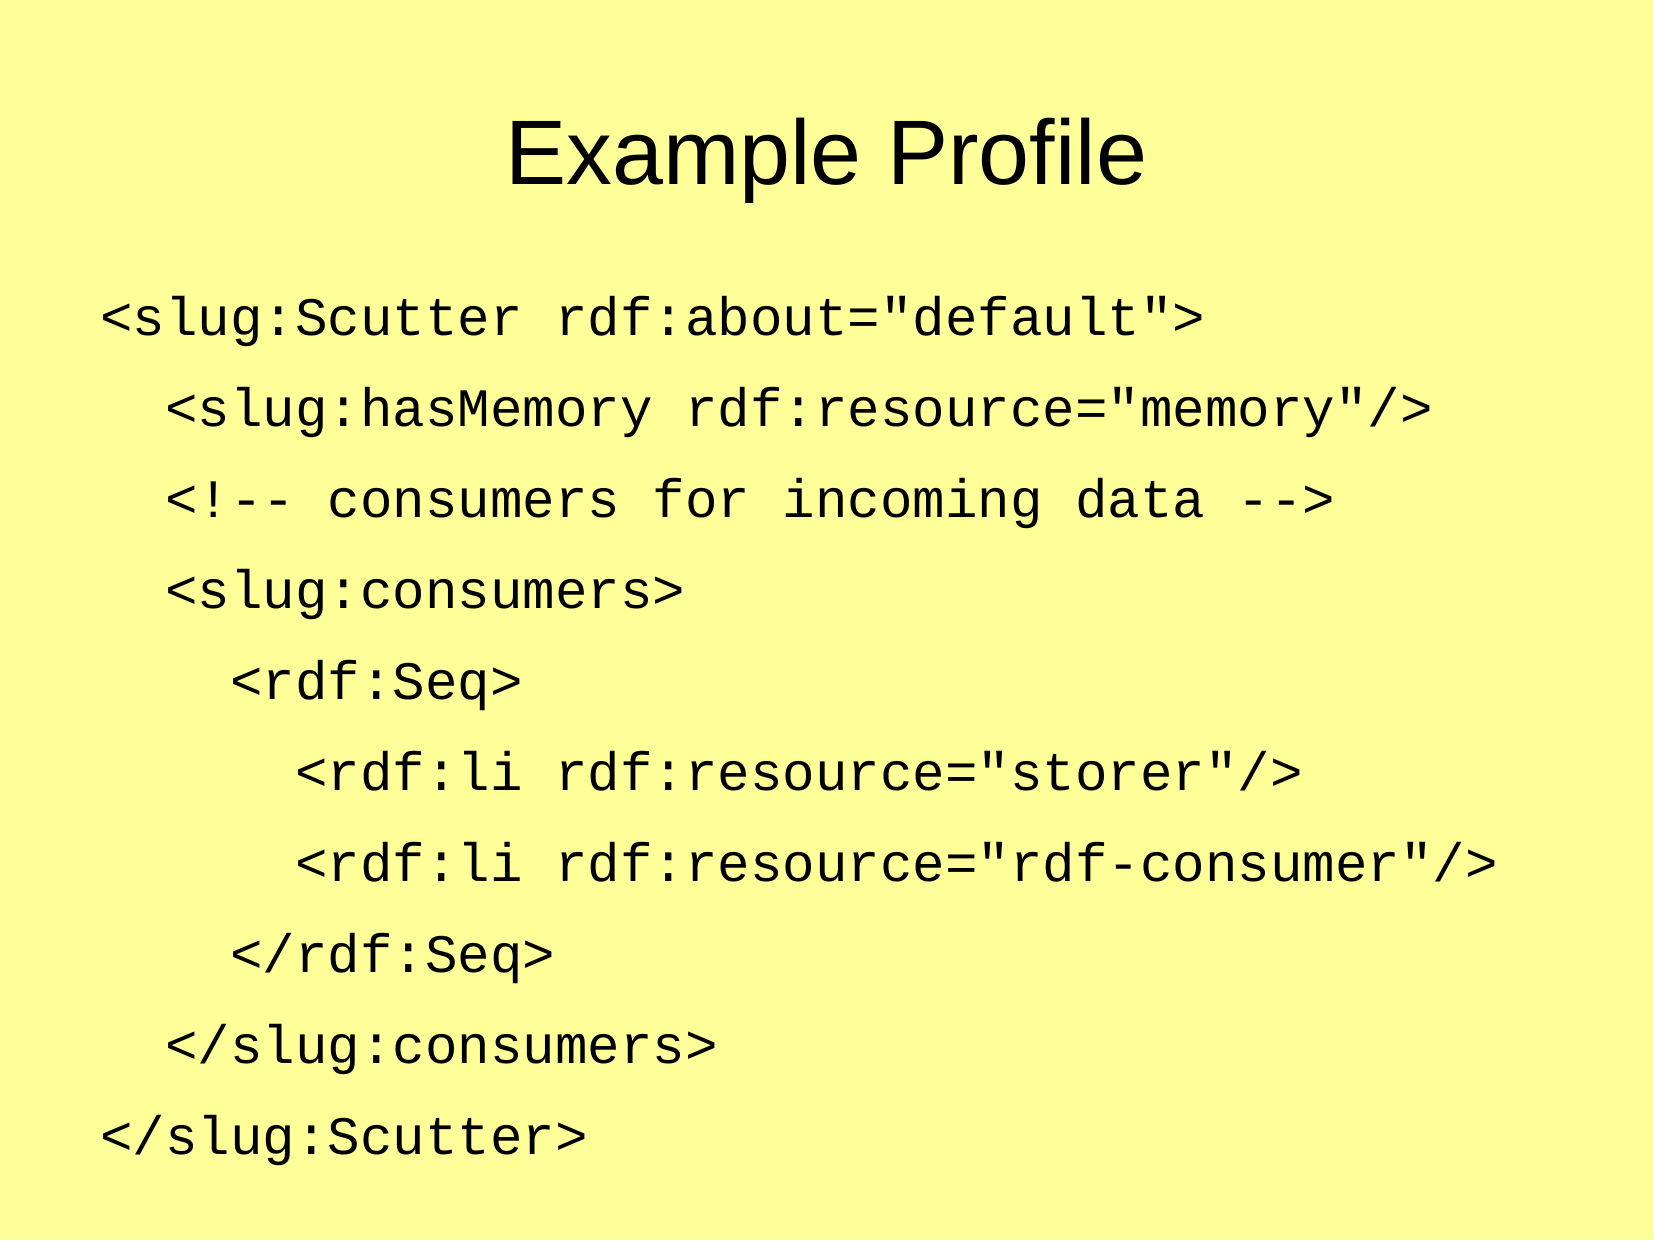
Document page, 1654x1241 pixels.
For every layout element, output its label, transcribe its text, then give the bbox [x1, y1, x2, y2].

list <slug:Scutter rdf:about="default"> <slug:hasMemory rdf:resource="memory"/> <!-- consumers for incoming data --> <slug:consumers> <rdf:Seq> <rdf:li rdf:resource="storer"/> <rdf:li rdf:resource="rdf-consumer"/> </rdf:Seq> </slug:consumers> </slug:Scutter> [82, 290, 1571, 1134]
title Example Profile [82, 49, 1571, 257]
